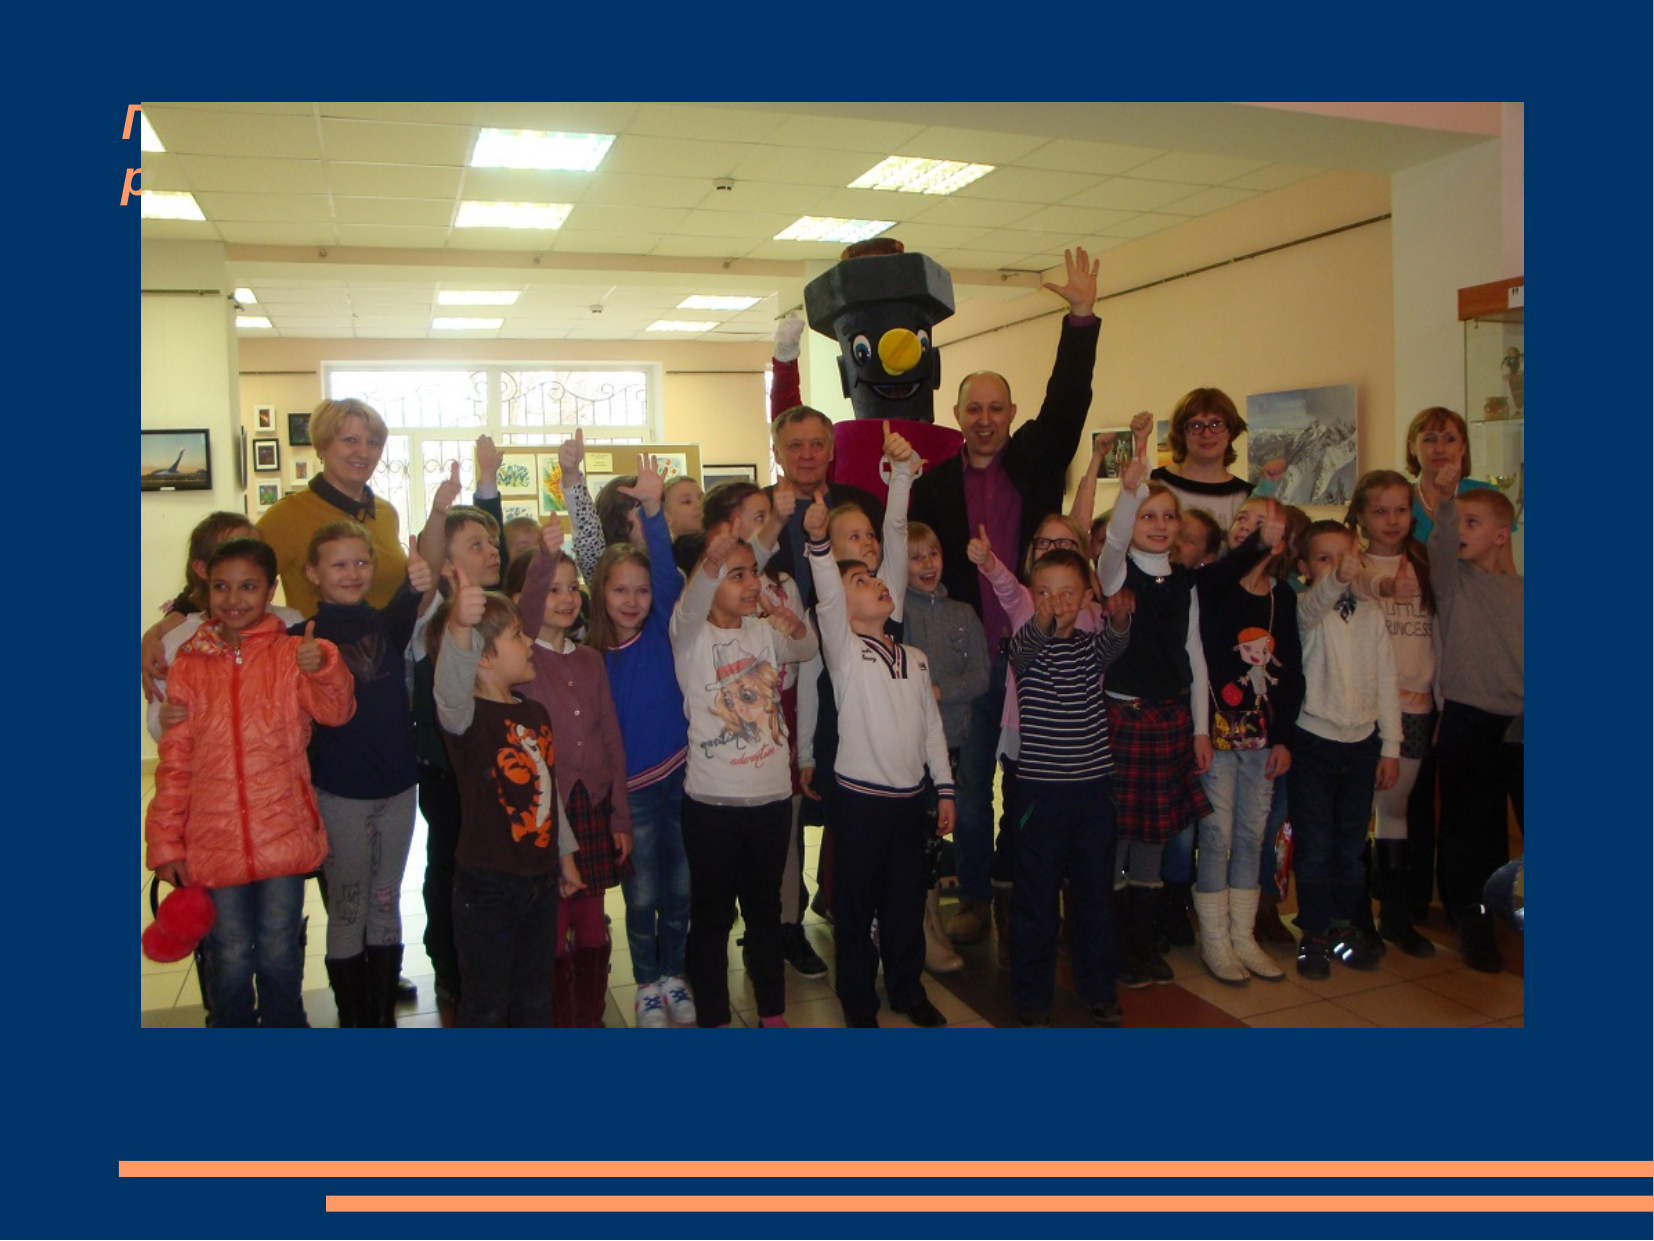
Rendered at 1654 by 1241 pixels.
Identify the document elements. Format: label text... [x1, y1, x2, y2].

picture [141, 102, 1524, 1028]
title После встречи проходила ярмарка книг. У каждого ребёнка вместе с книгой есть и автограф писателя. [121, 46, 1534, 254]
